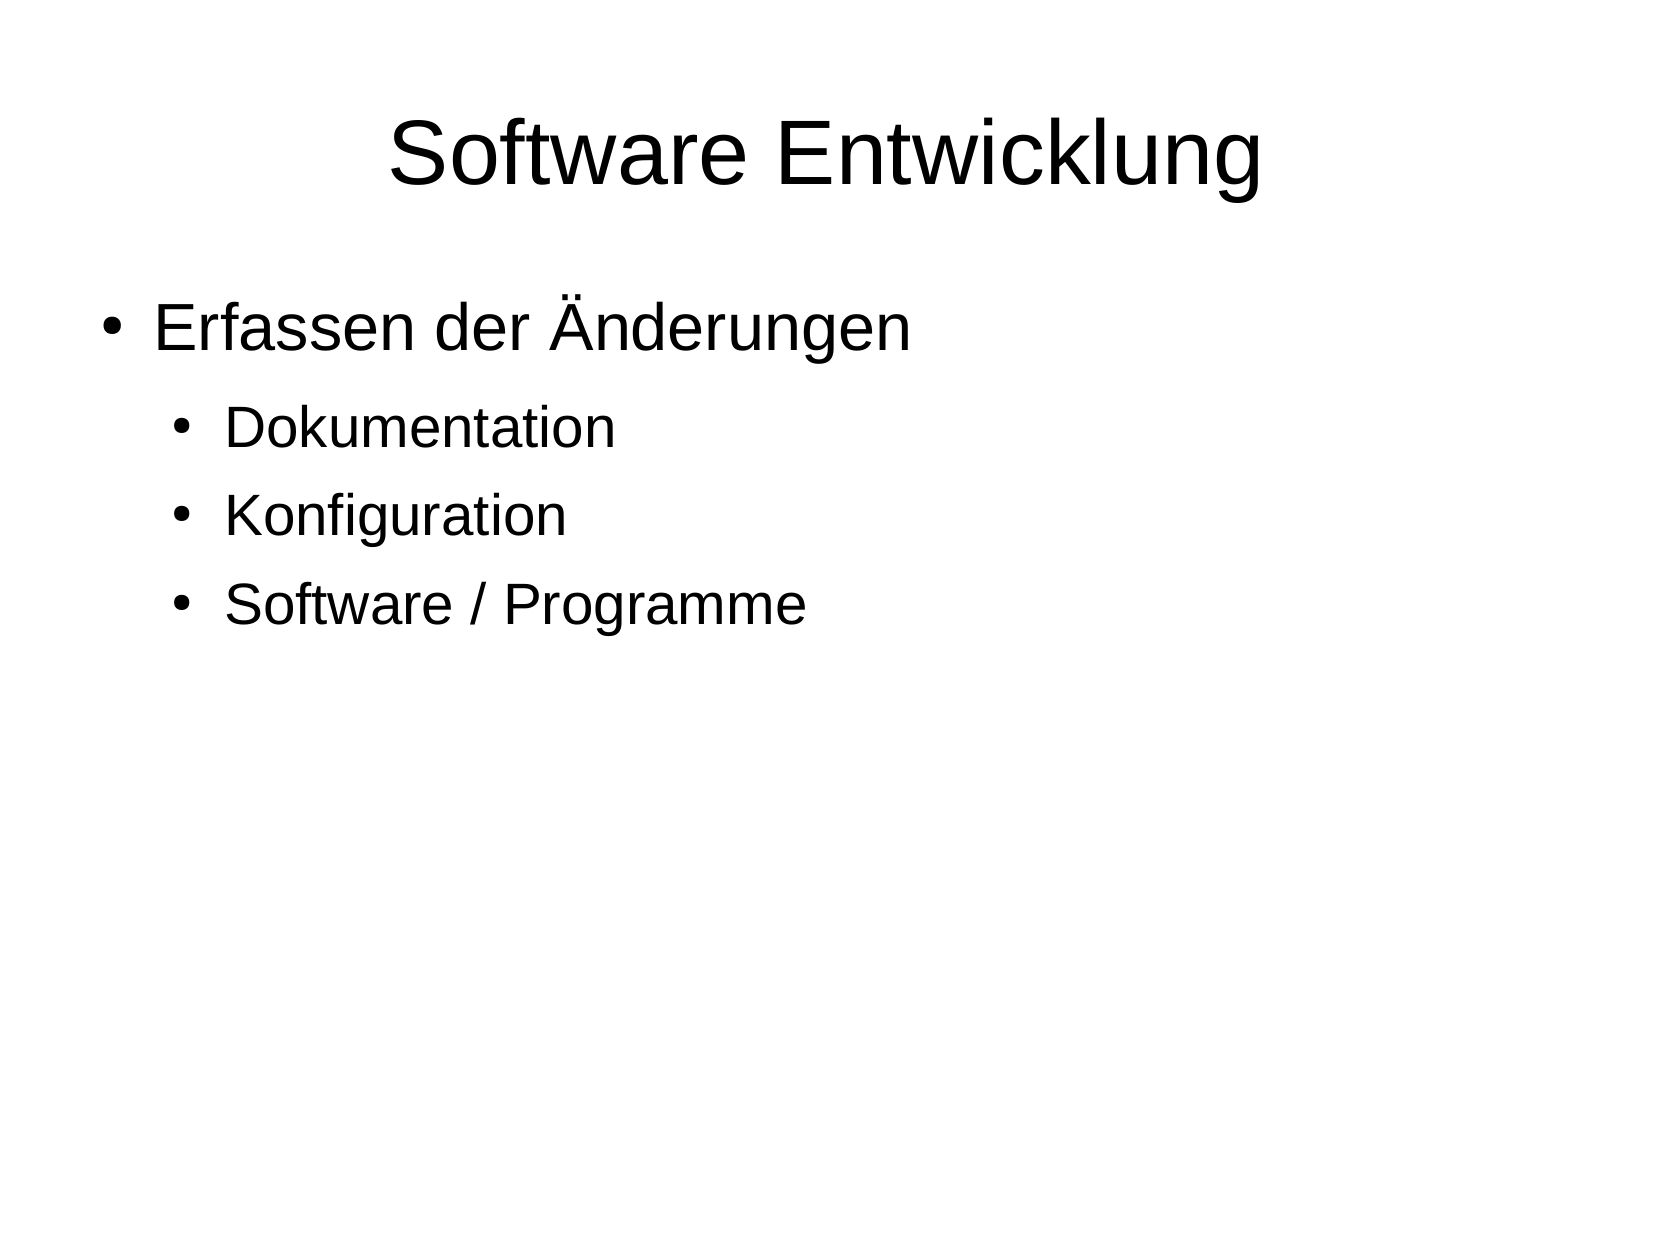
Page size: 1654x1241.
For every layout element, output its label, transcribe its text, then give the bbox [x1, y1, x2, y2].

list Erfassen der Änderungen Dokumentation Konfiguration Software / Programme [82, 290, 1571, 1094]
title Software Entwicklung [82, 56, 1571, 250]
